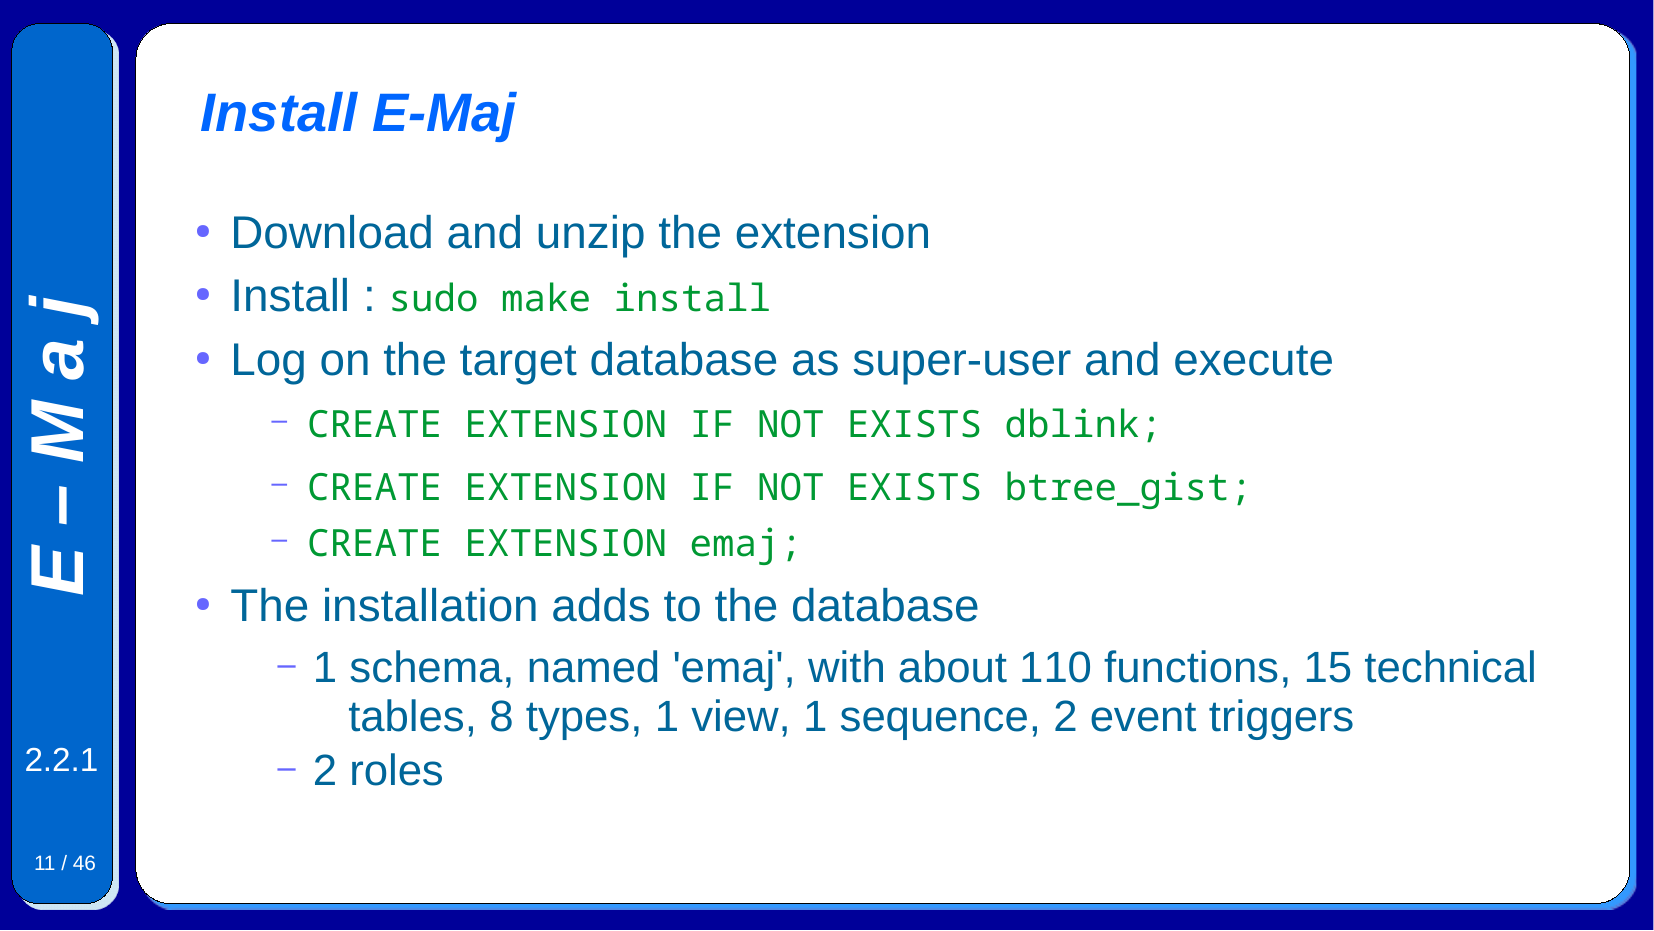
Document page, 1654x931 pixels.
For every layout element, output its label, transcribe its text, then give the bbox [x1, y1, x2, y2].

list Download and unzip the extension Install : sudo make install Log on the target database as super-user and execute CREATE EXTENSION IF NOT EXISTS dblink; CREATE EXTENSION IF NOT EXISTS btree_gist; CREATE EXTENSION emaj; The installation adds to the database 1 schema, named 'emaj', with about 110 functions, 15 technical tables, 8 types, 1 view, 1 sequence, 2 event triggers 2 roles [177, 206, 1587, 830]
title Install E-Maj [200, 34, 1575, 191]
